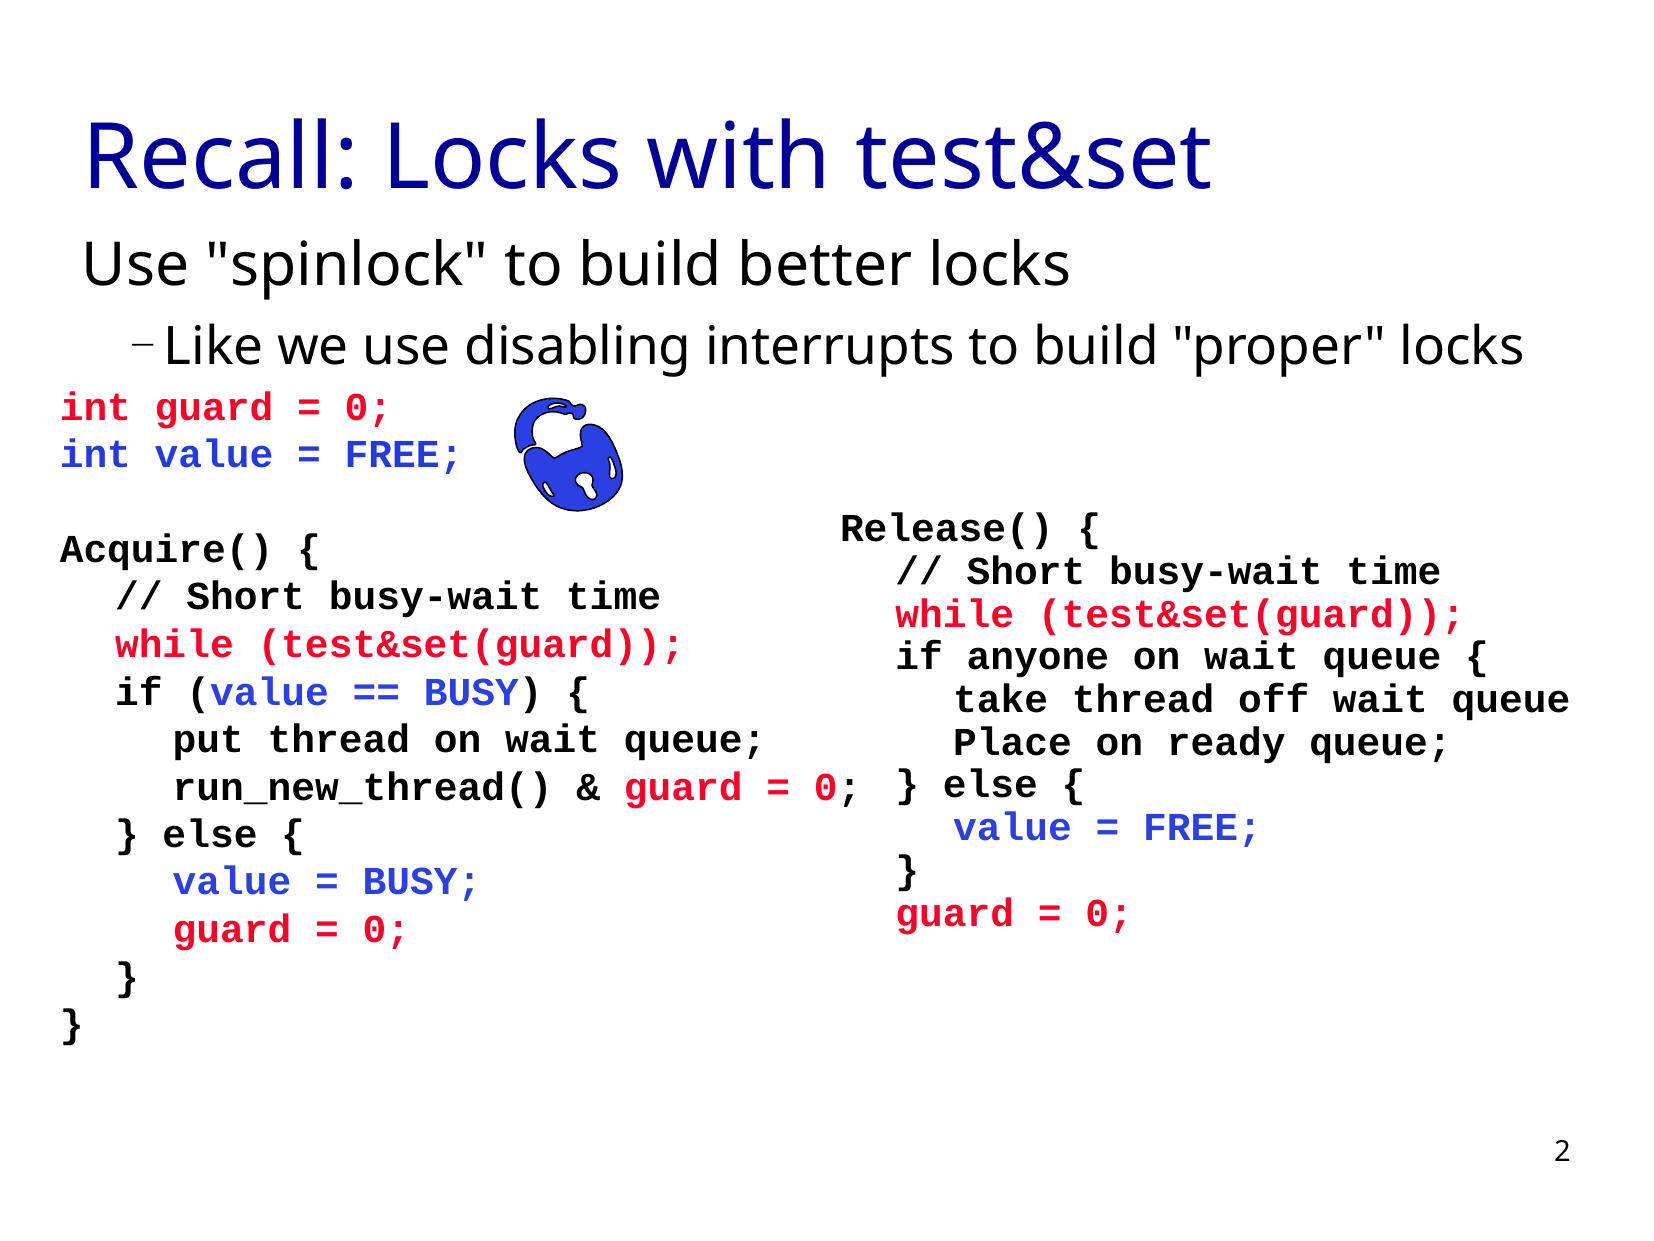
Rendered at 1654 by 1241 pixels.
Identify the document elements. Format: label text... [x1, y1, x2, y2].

text_box Release() { // Short busy-wait time while (test&set(guard)); if anyone on wait queue { take thread off wait queue Place on ready queue; } else { value = FREE; } guard = 0; [878, 355, 1591, 985]
text_box int guard = 0; int value = FREE; Acquire() { // Short busy-wait time while (test&set(guard)); if (value == BUSY) { put thread on wait queue; run_new_thread() & guard = 0; } else { value = BUSY; guard = 0; } } [44, 373, 878, 1053]
title Recall: Locks with test&set [82, 49, 1571, 257]
text_box [524, 424, 623, 511]
text_box [514, 421, 536, 453]
list Use "spinlock" to build better locks Like we use disabling interrupts to build "proper" locks [49, 225, 1561, 421]
